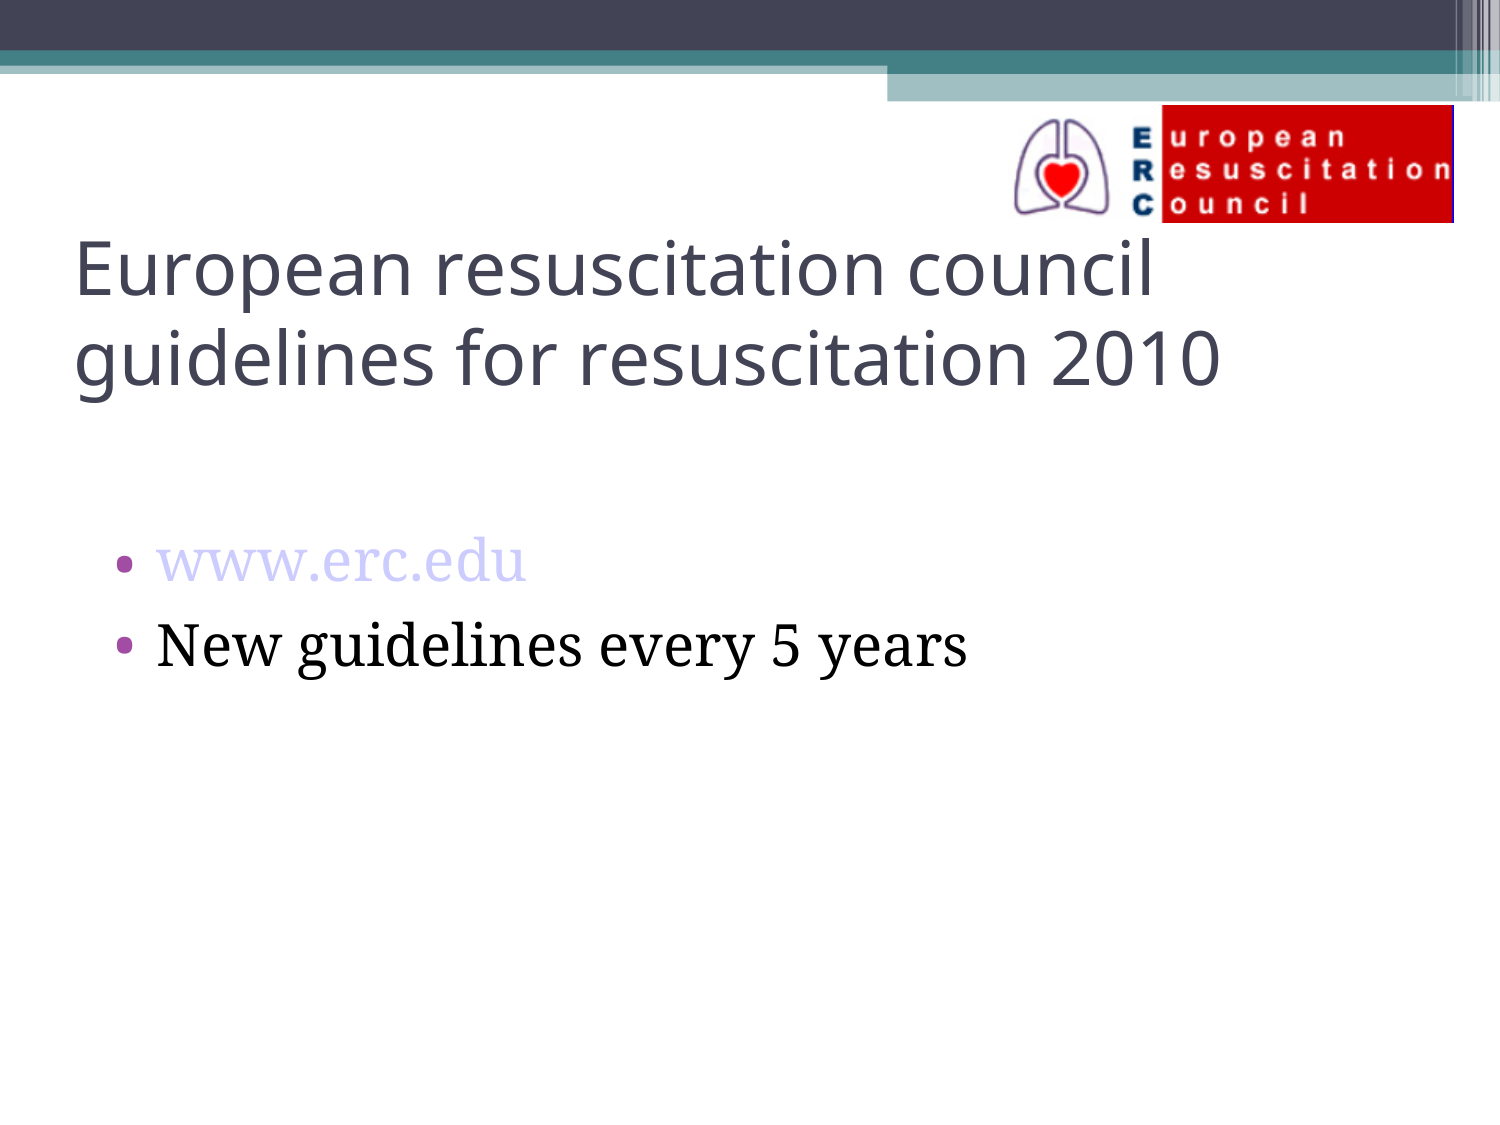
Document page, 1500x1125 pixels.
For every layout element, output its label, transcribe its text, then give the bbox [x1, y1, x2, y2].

text_box European resuscitation council guidelines for resuscitation 2010 [58, 175, 1243, 446]
picture [1007, 105, 1454, 223]
text_box www.erc.edu New guidelines every 5 years [82, 515, 1433, 774]
